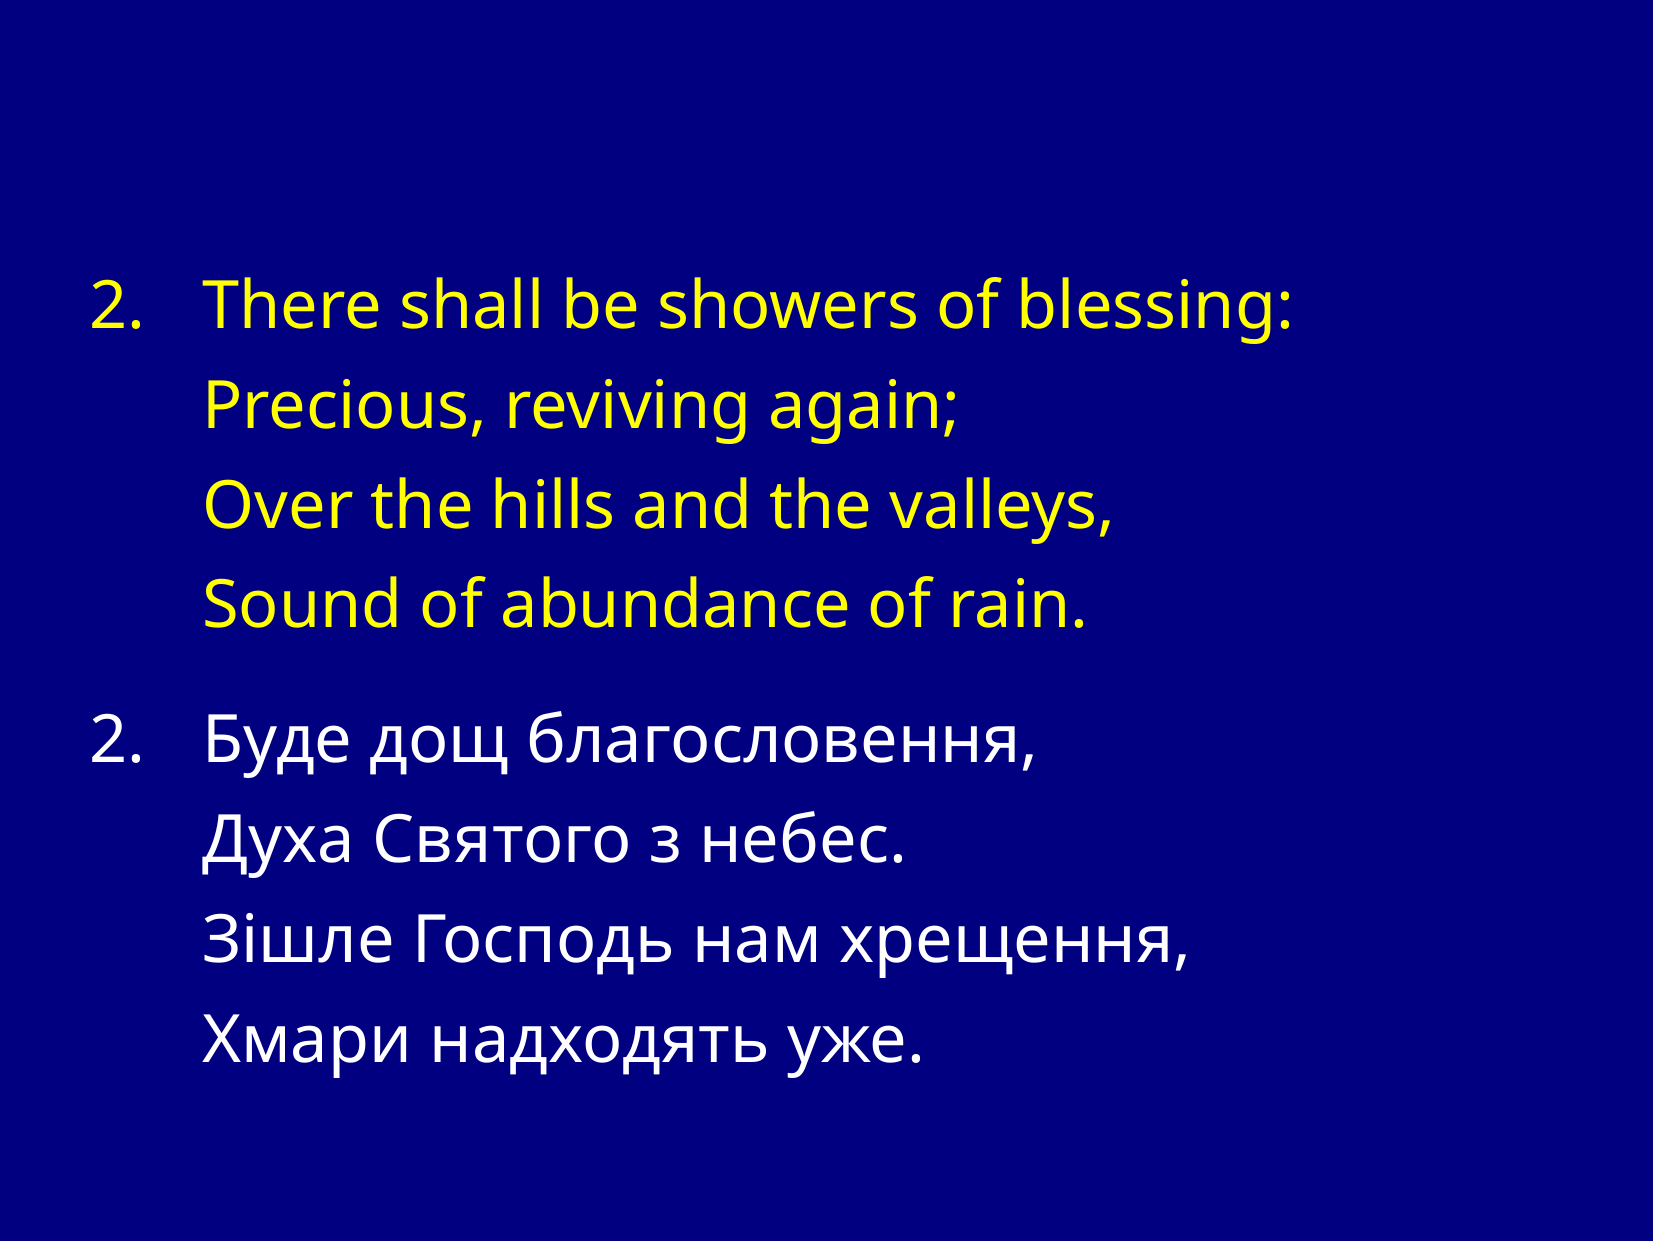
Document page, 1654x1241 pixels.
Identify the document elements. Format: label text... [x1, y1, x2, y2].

text_box 2. There shall be showers of blessing: Precious, reviving again; Over the hills and the valleys, Sound of abundance of rain. [75, 150, 1576, 638]
text_box 2. Буде дощ благословення, Духа Святого з небес. Зішле Господь нам хрещення, Хмари надходять уже. [75, 675, 1576, 1163]
